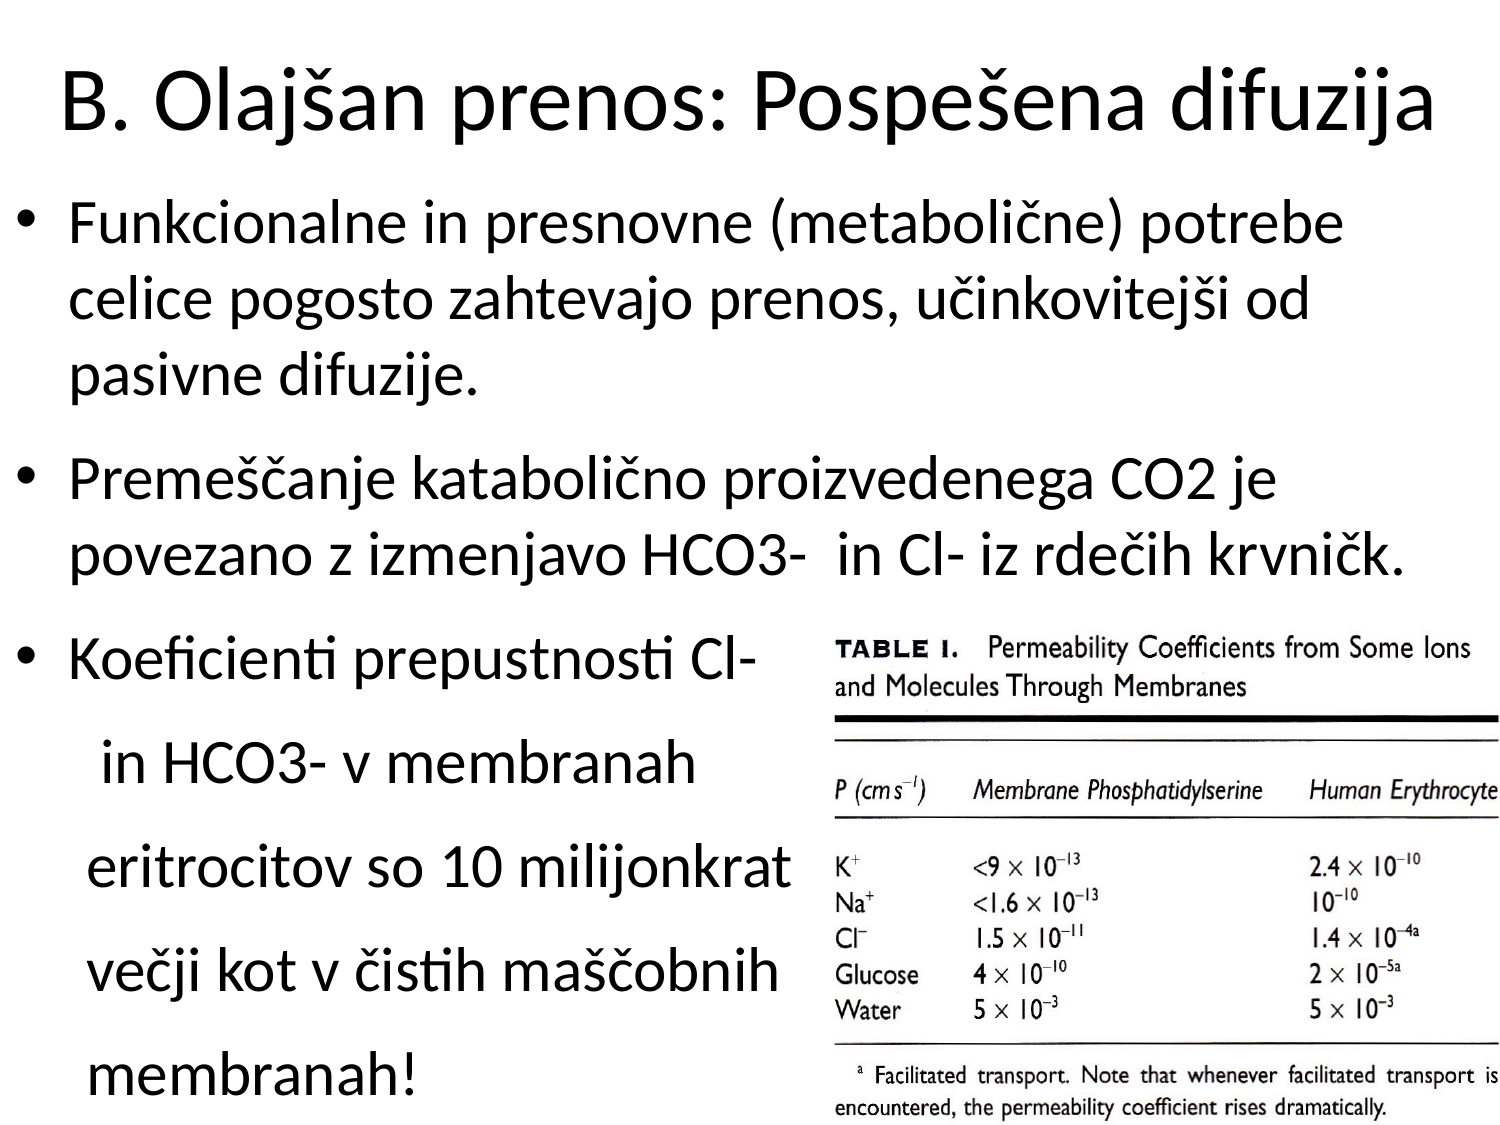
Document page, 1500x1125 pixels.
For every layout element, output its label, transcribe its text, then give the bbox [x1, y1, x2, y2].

list Funkcionalne in presnovne (metabolične) potrebe celice pogosto zahtevajo prenos, učinkovitejši od pasivne difuzije. Premeščanje katabolično proizvedenega CO2 je povezano z izmenjavo HCO3- in Cl- iz rdečih krvničk. Koeficienti prepustnosti Cl- in HCO3- v membranah eritrocitov so 10 milijonkrat večji kot v čistih maščobnih membranah! [0, 172, 1500, 1125]
picture [832, 625, 1500, 1125]
title B. Olajšan prenos: Pospešena difuzija [0, 0, 1500, 172]
